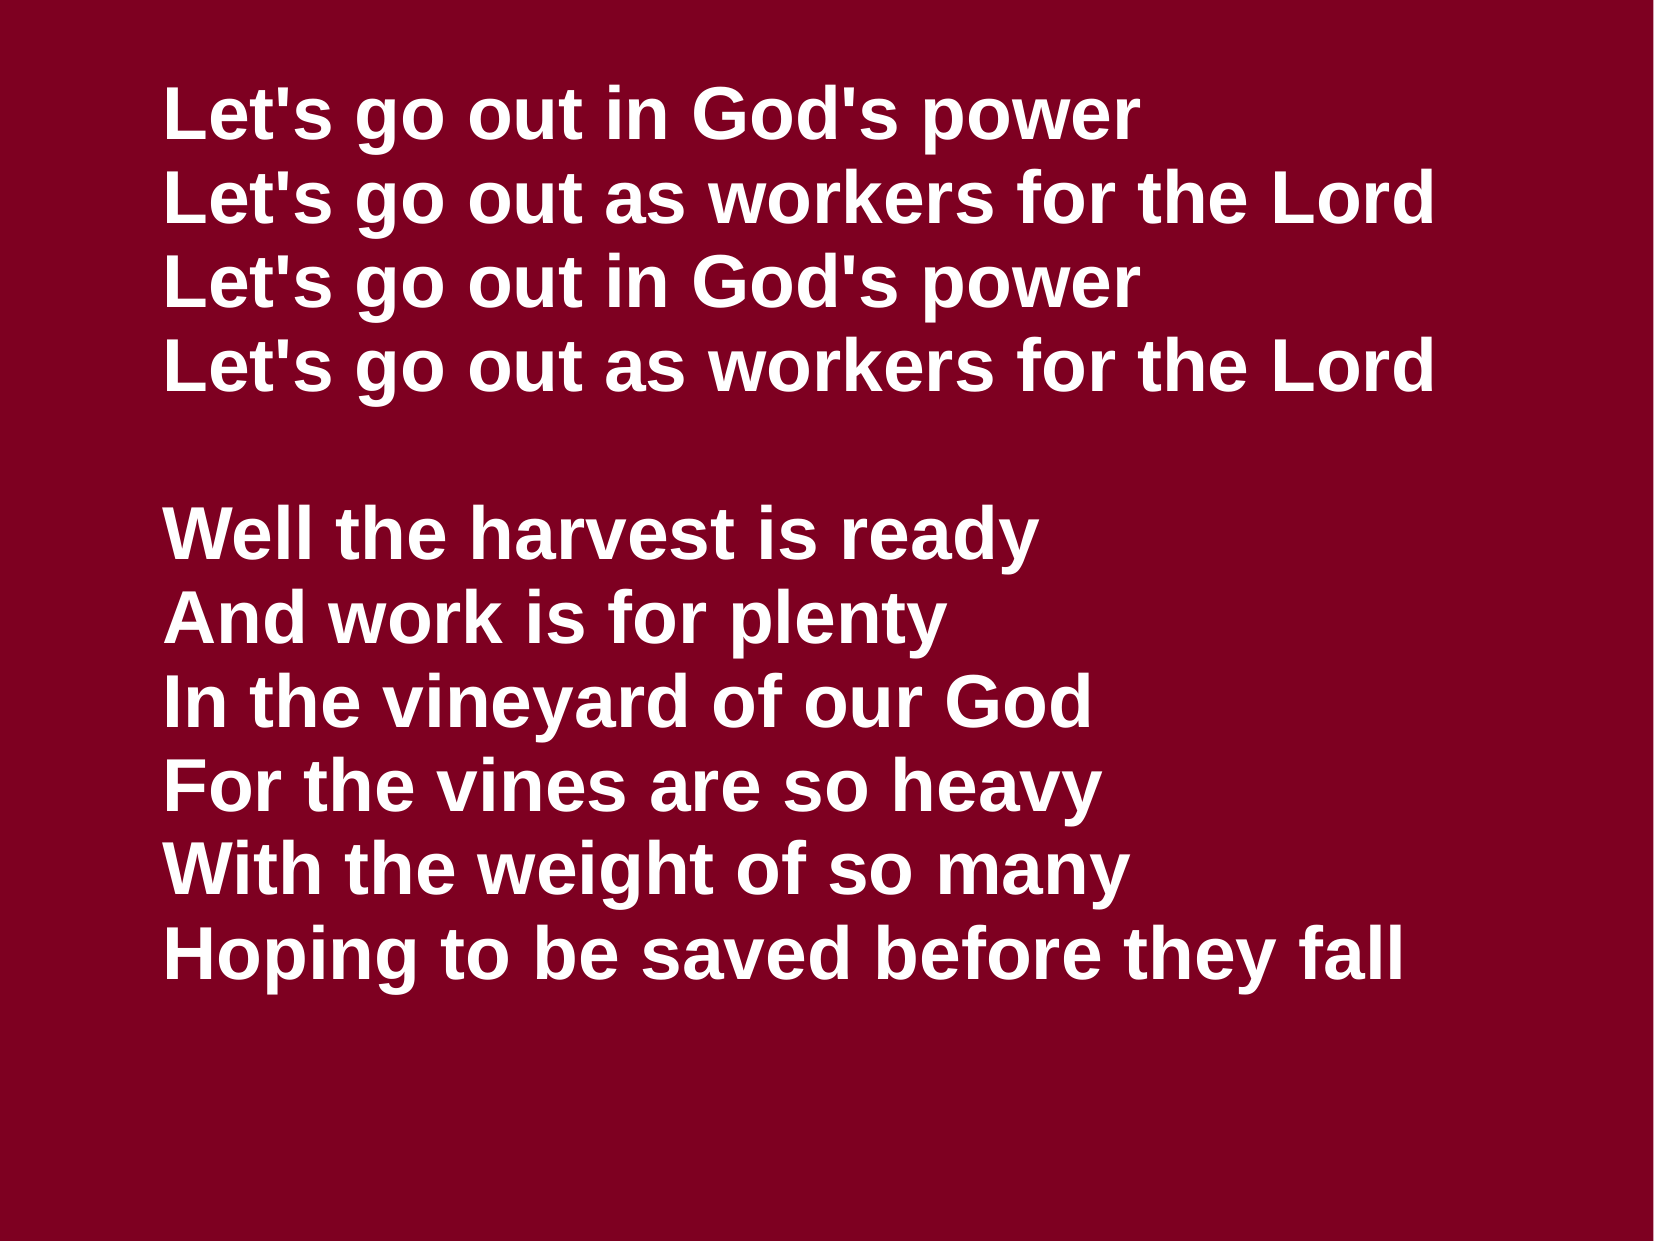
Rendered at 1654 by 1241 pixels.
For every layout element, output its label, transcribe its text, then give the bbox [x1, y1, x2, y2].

text_box LET'S GO OUT Let's go out in God's power Let's go out as workers for the Lord Let's go out in God's power Let's go out as workers for the Lord Well the harvest is ready And work is for plenty In the vineyard of our God For the vines are so heavy With the weight of so many Hoping to be saved before they fall [0, 0, 1654, 1241]
